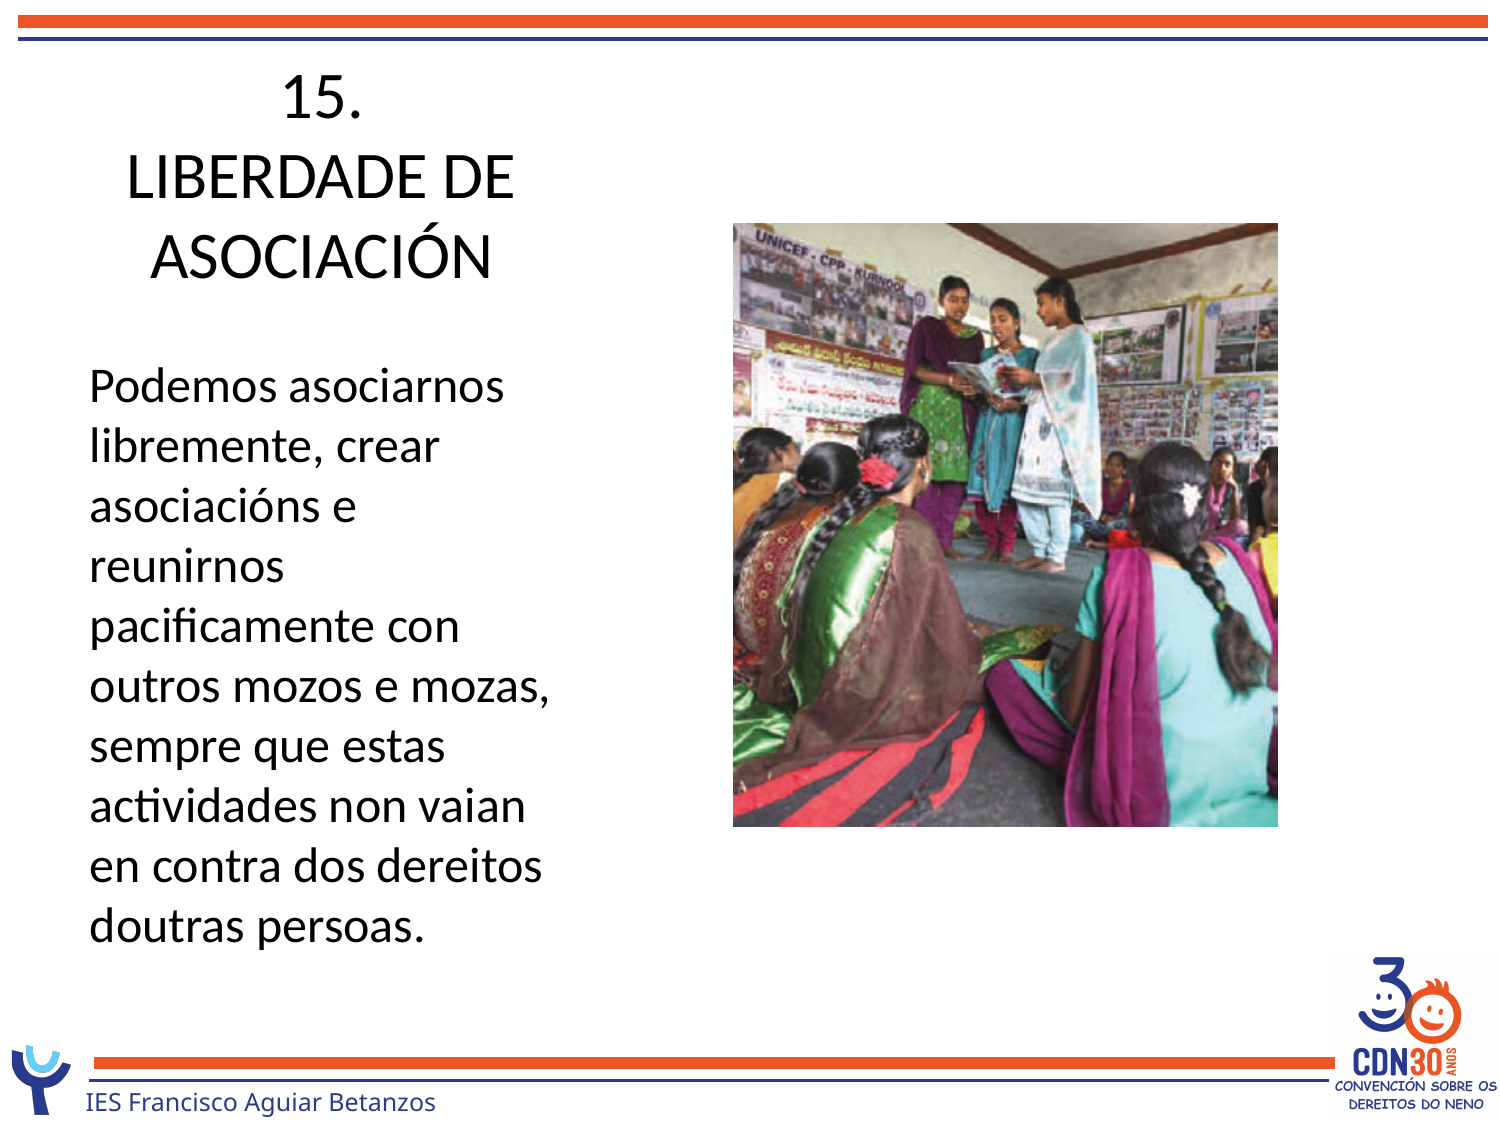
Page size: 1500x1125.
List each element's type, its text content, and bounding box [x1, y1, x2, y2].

picture [733, 223, 1278, 827]
title 15. LIBERDADE DE ASOCIACIÓN [75, 44, 569, 235]
list Podemos asociarnos libremente, crear asociacións e reunirnos pacificamente con outros mozos e mozas, sempre que estas actividades non vaian en contra dos dereitos doutras persoas. [75, 235, 569, 1005]
picture [11, 1045, 71, 1115]
picture [1330, 956, 1500, 1115]
